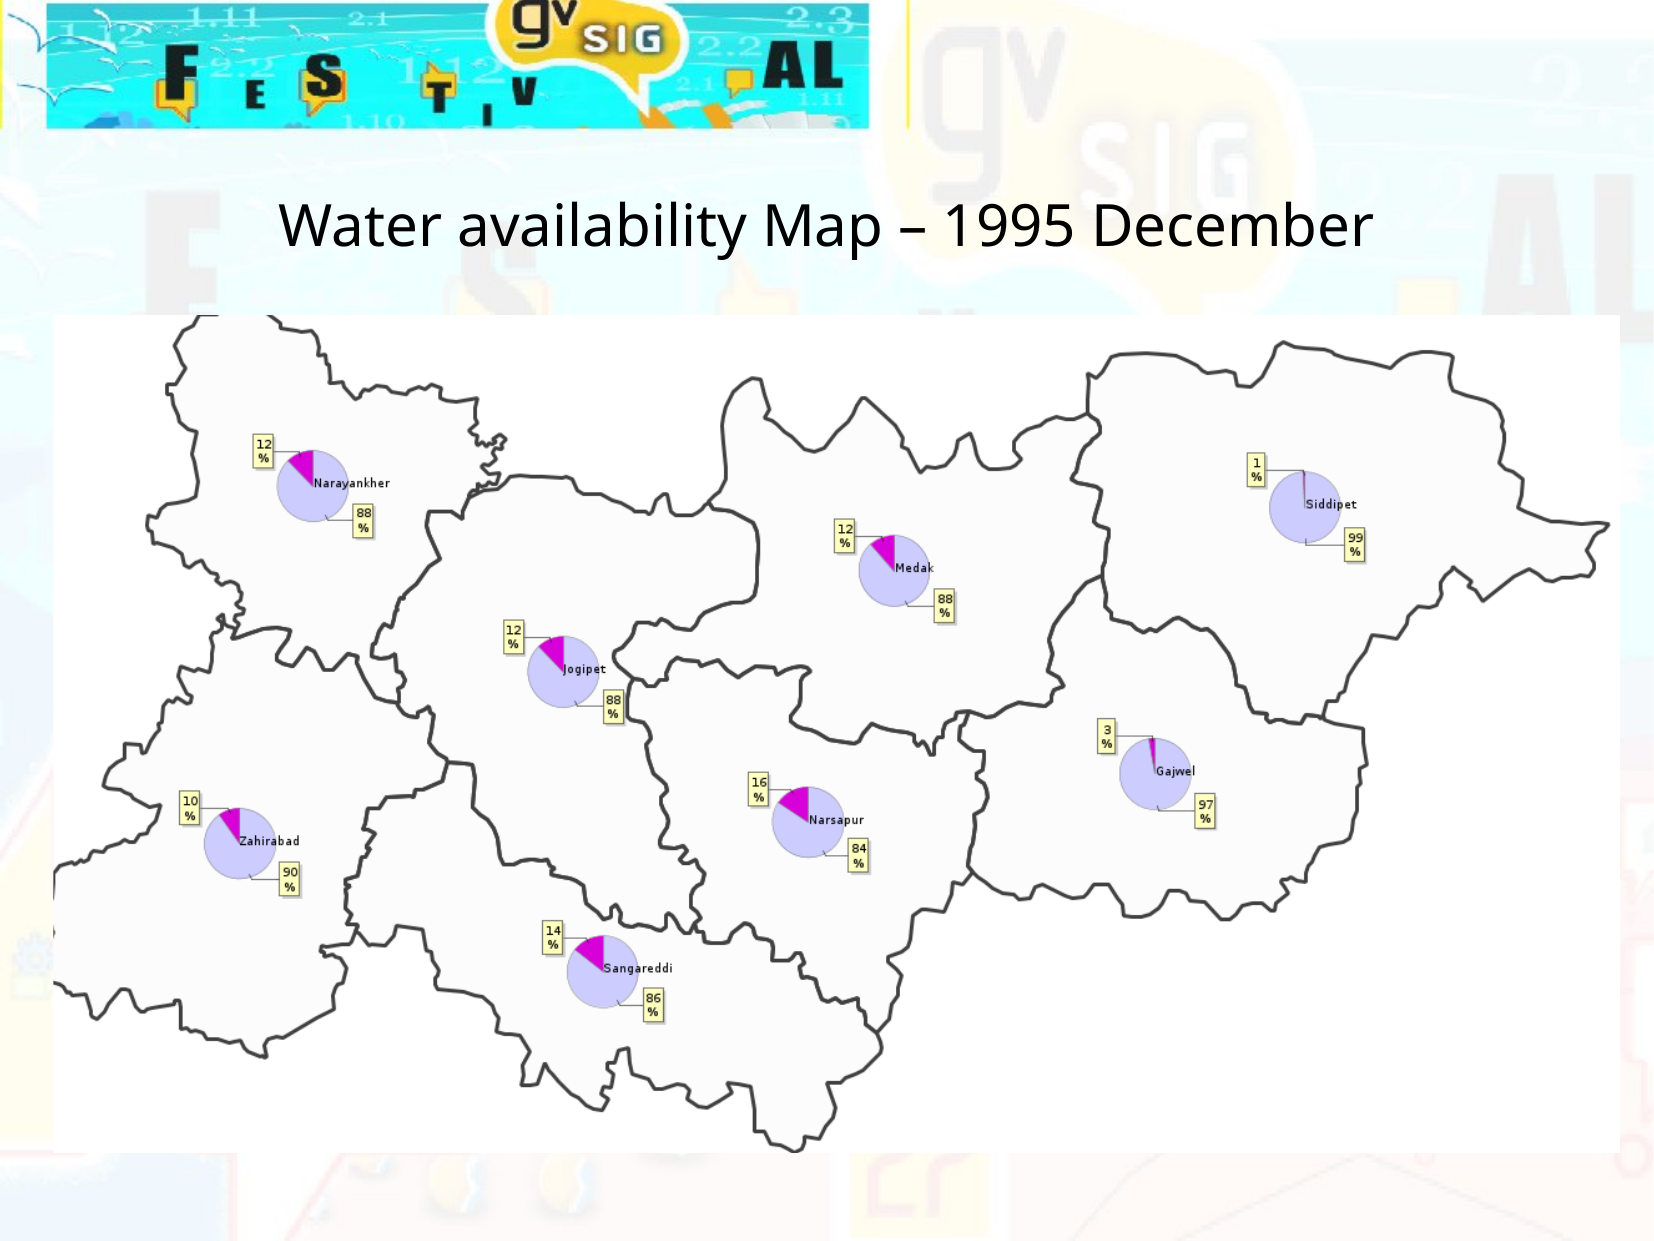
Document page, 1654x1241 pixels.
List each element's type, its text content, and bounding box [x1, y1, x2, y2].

picture [0, 0, 1654, 1241]
title Water availability Map – 1995 December [82, 120, 1571, 315]
